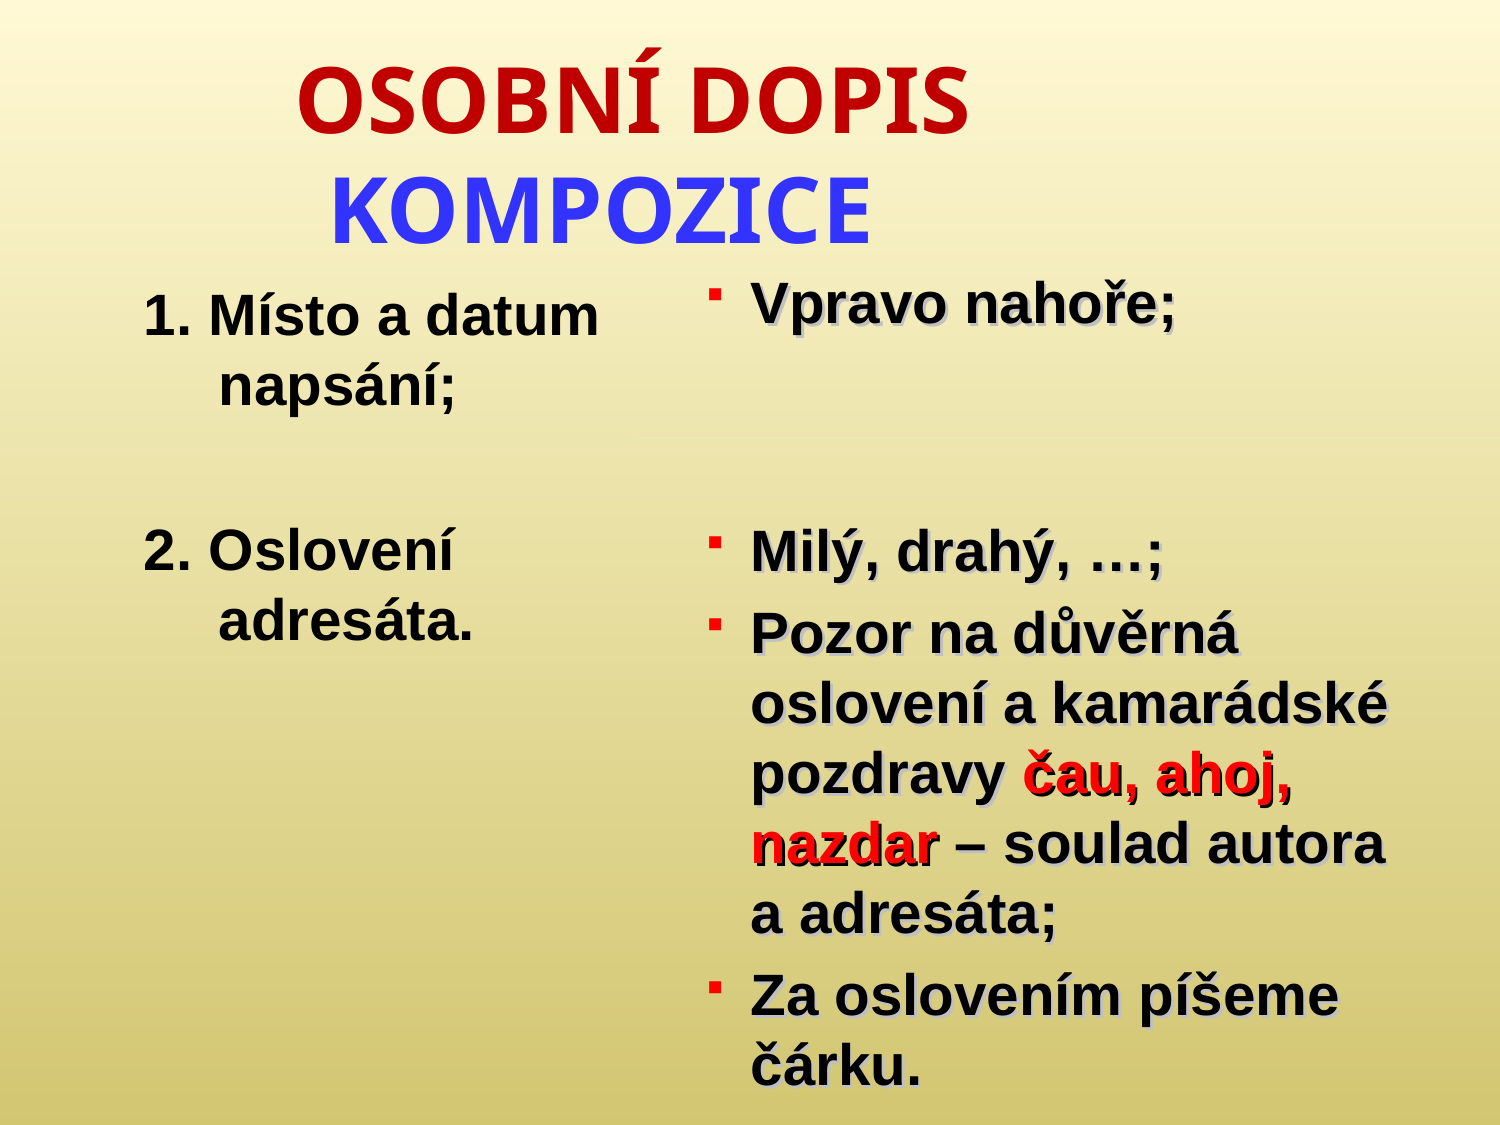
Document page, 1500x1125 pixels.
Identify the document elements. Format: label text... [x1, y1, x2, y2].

list Vpravo nahoře; Milý, drahý, …; Pozor na důvěrná oslovení a kamarádské pozdravy čau, ahoj, nazdar – soulad autora a adresáta; Za oslovením píšeme čárku. [690, 257, 1477, 437]
list 1. Místo a datum napsání; 2. Oslovení adresáta. [128, 269, 675, 1090]
title OSOBNÍ DOPIS KOMPOZICE [74, 34, 1300, 270]
list Vpravo nahoře; Milý, drahý, …; Pozor na důvěrná oslovení a kamarádské pozdravy čau, ahoj, nazdar – soulad autora a adresáta; Za oslovením píšeme čárku. [690, 438, 1477, 1125]
